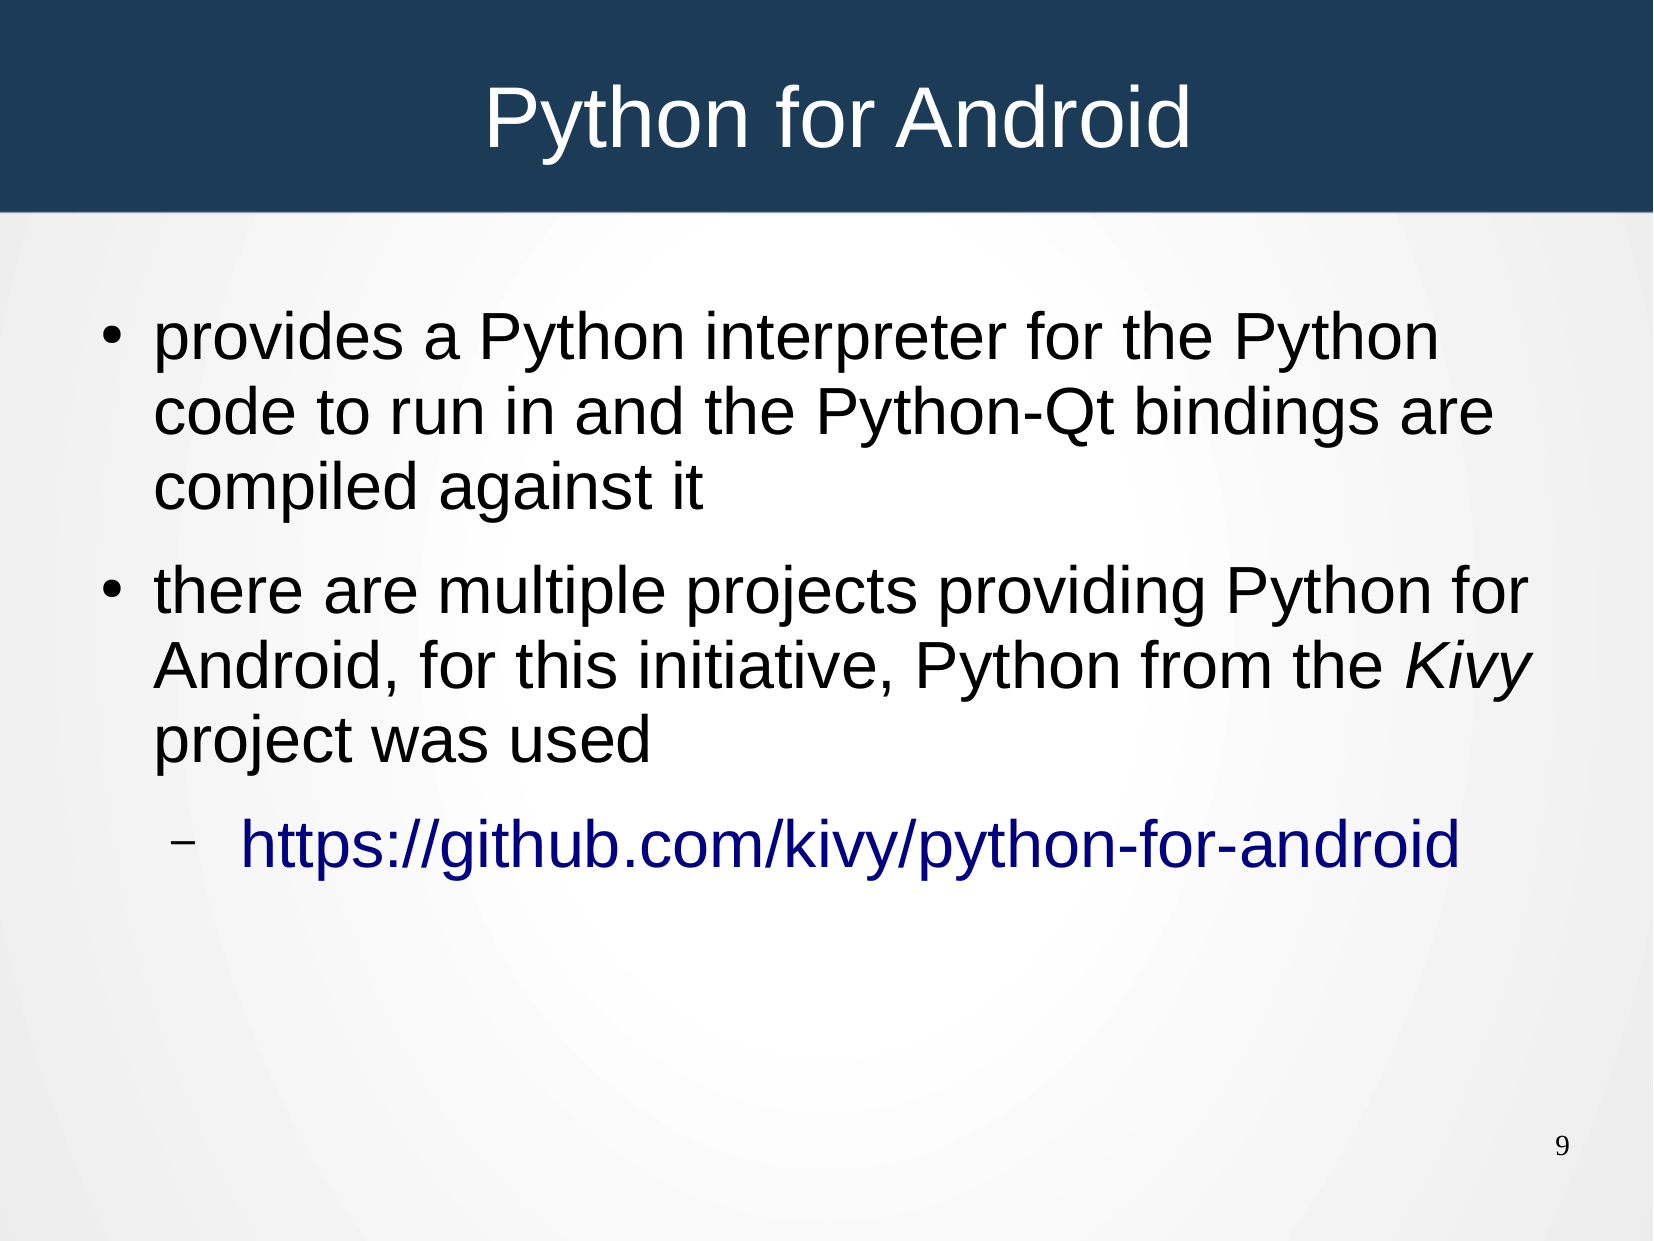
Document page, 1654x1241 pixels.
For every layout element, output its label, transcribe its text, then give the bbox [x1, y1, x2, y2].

title Python for Android [82, 47, 1571, 189]
picture [0, 0, 1653, 1241]
list provides a Python interpreter for the Python code to run in and the Python‑Qt bindings are compiled against it there are multiple projects providing Python for Android, for this initiative, Python from the Kivy project was used https://github.com/kivy/python-for-android [82, 299, 1571, 1019]
